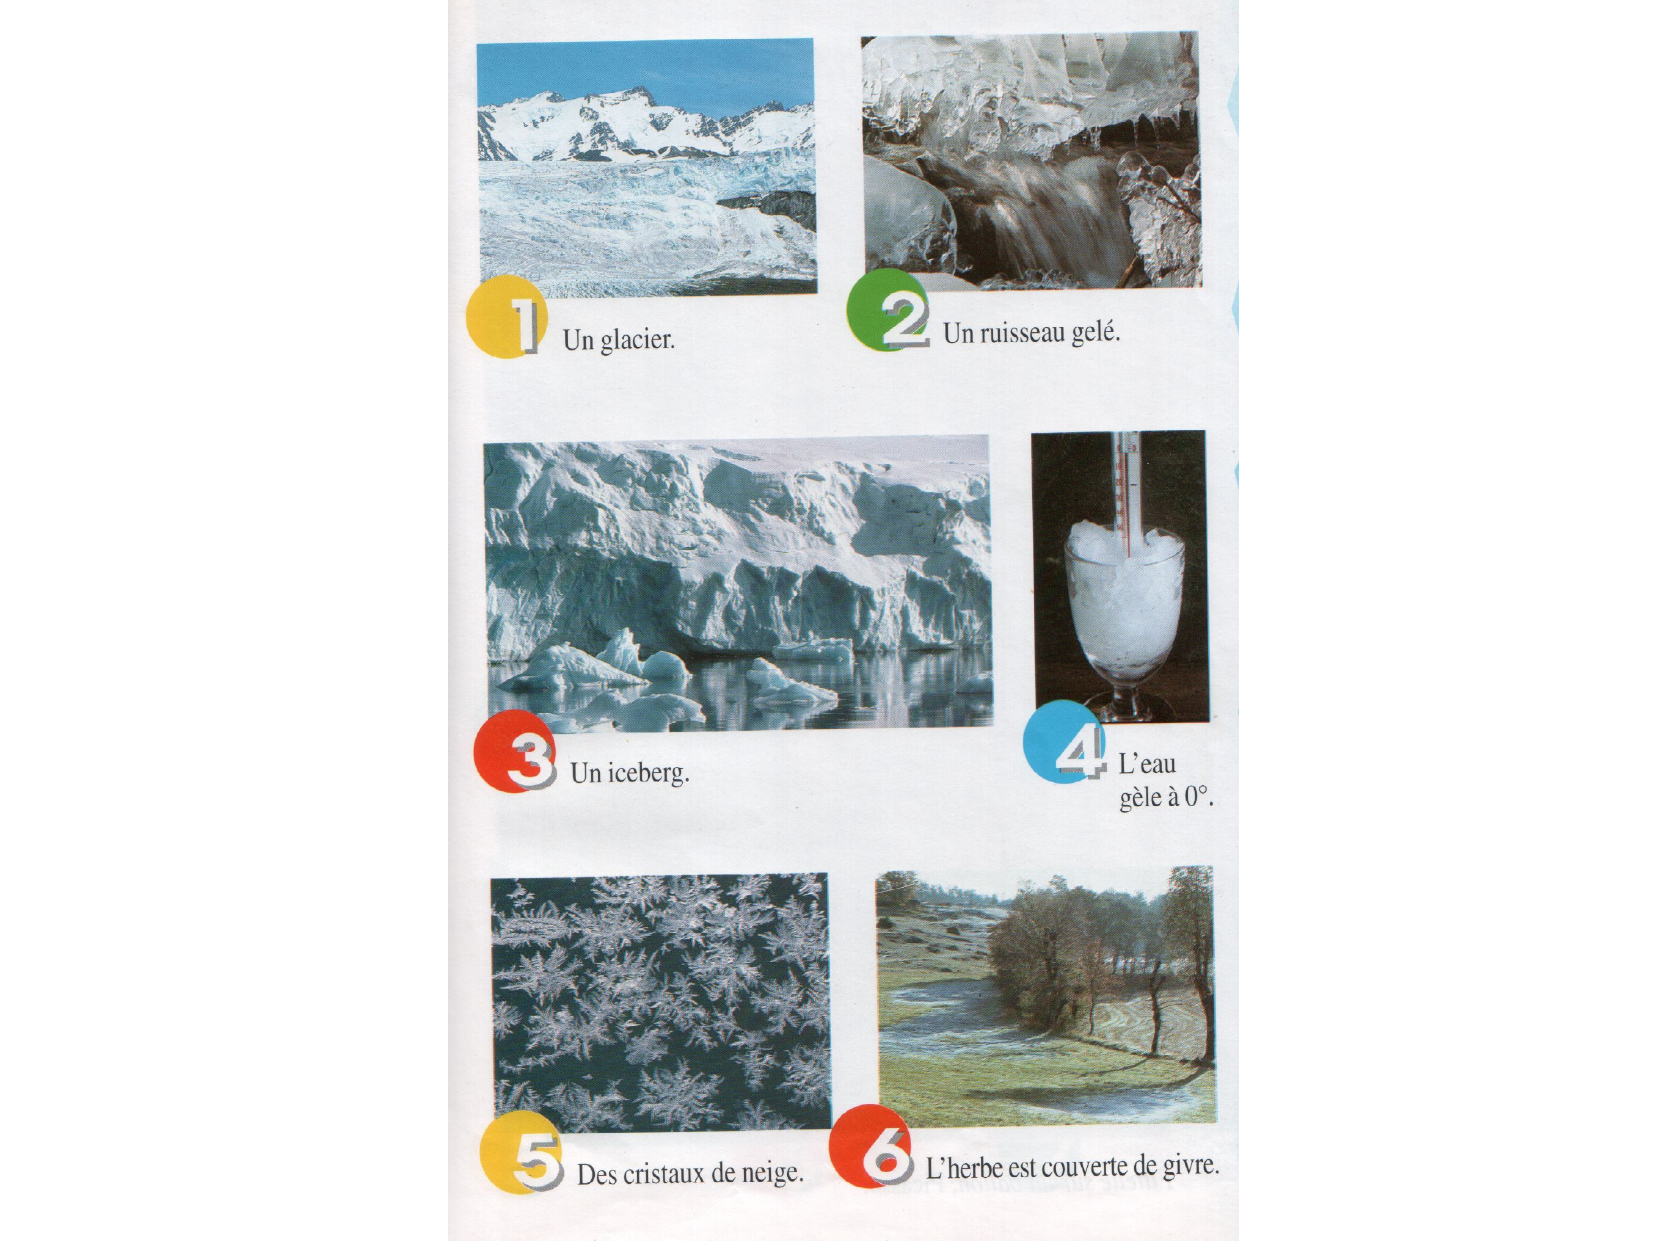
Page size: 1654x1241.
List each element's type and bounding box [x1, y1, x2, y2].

picture [448, 0, 1239, 1241]
